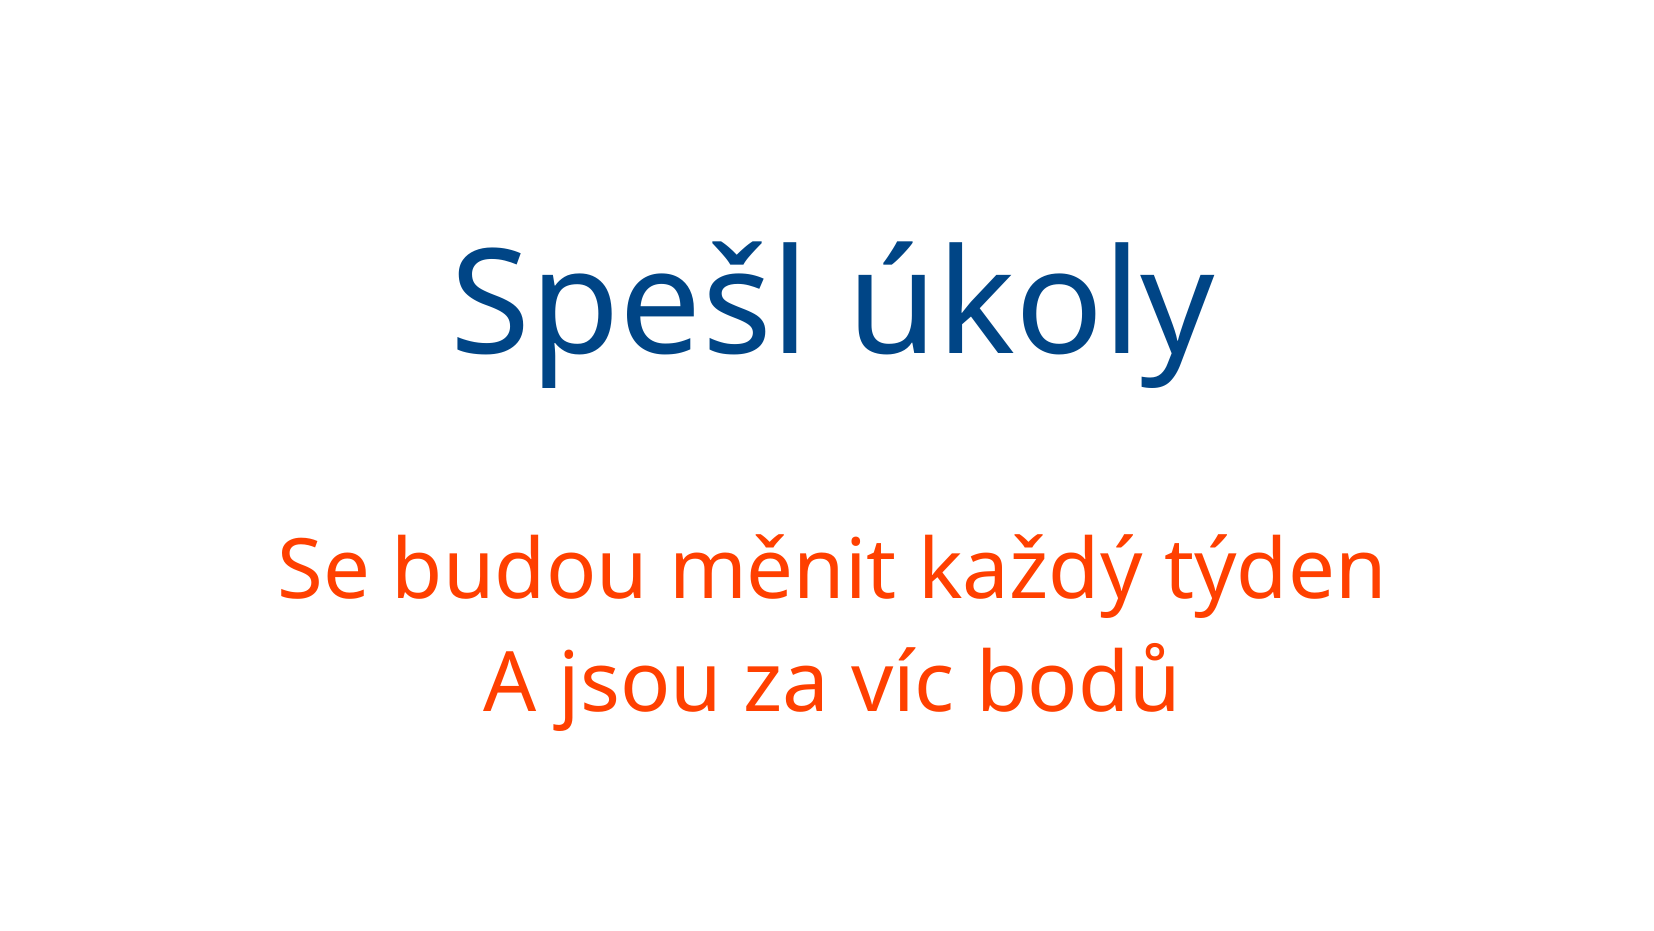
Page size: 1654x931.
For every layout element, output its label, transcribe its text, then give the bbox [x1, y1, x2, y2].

subtitle Spešl úkoly Se budou měnit každý týden A jsou za víc bodů [88, 106, 1577, 827]
